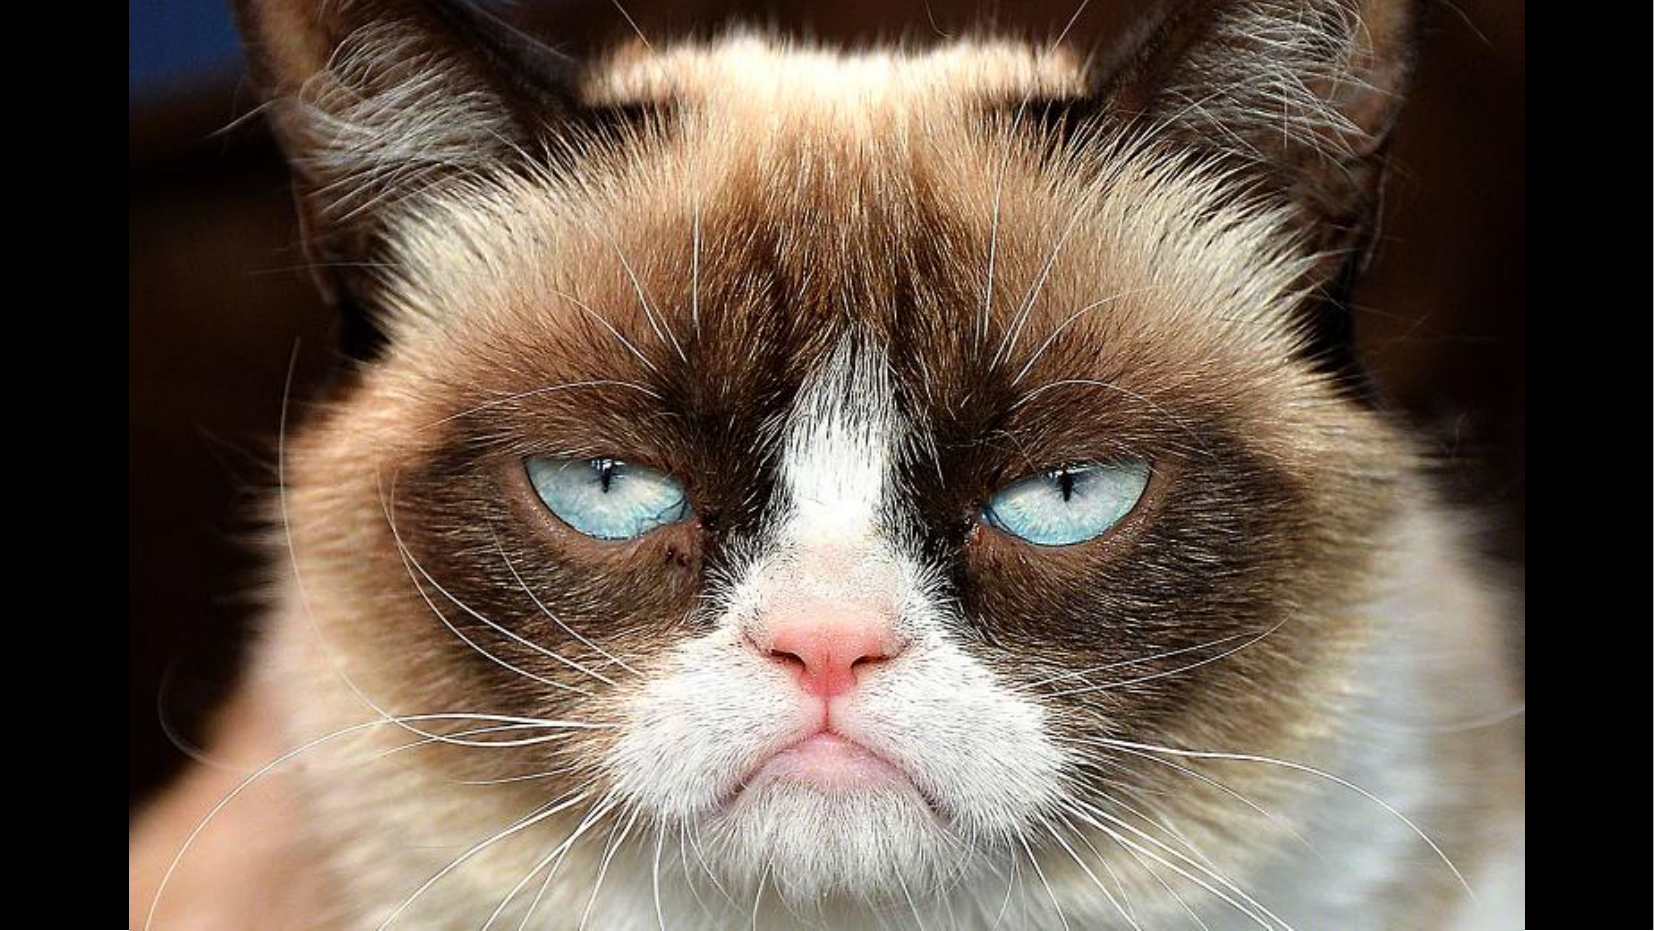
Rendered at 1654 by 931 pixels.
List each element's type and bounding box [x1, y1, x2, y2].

picture [129, 0, 1525, 931]
